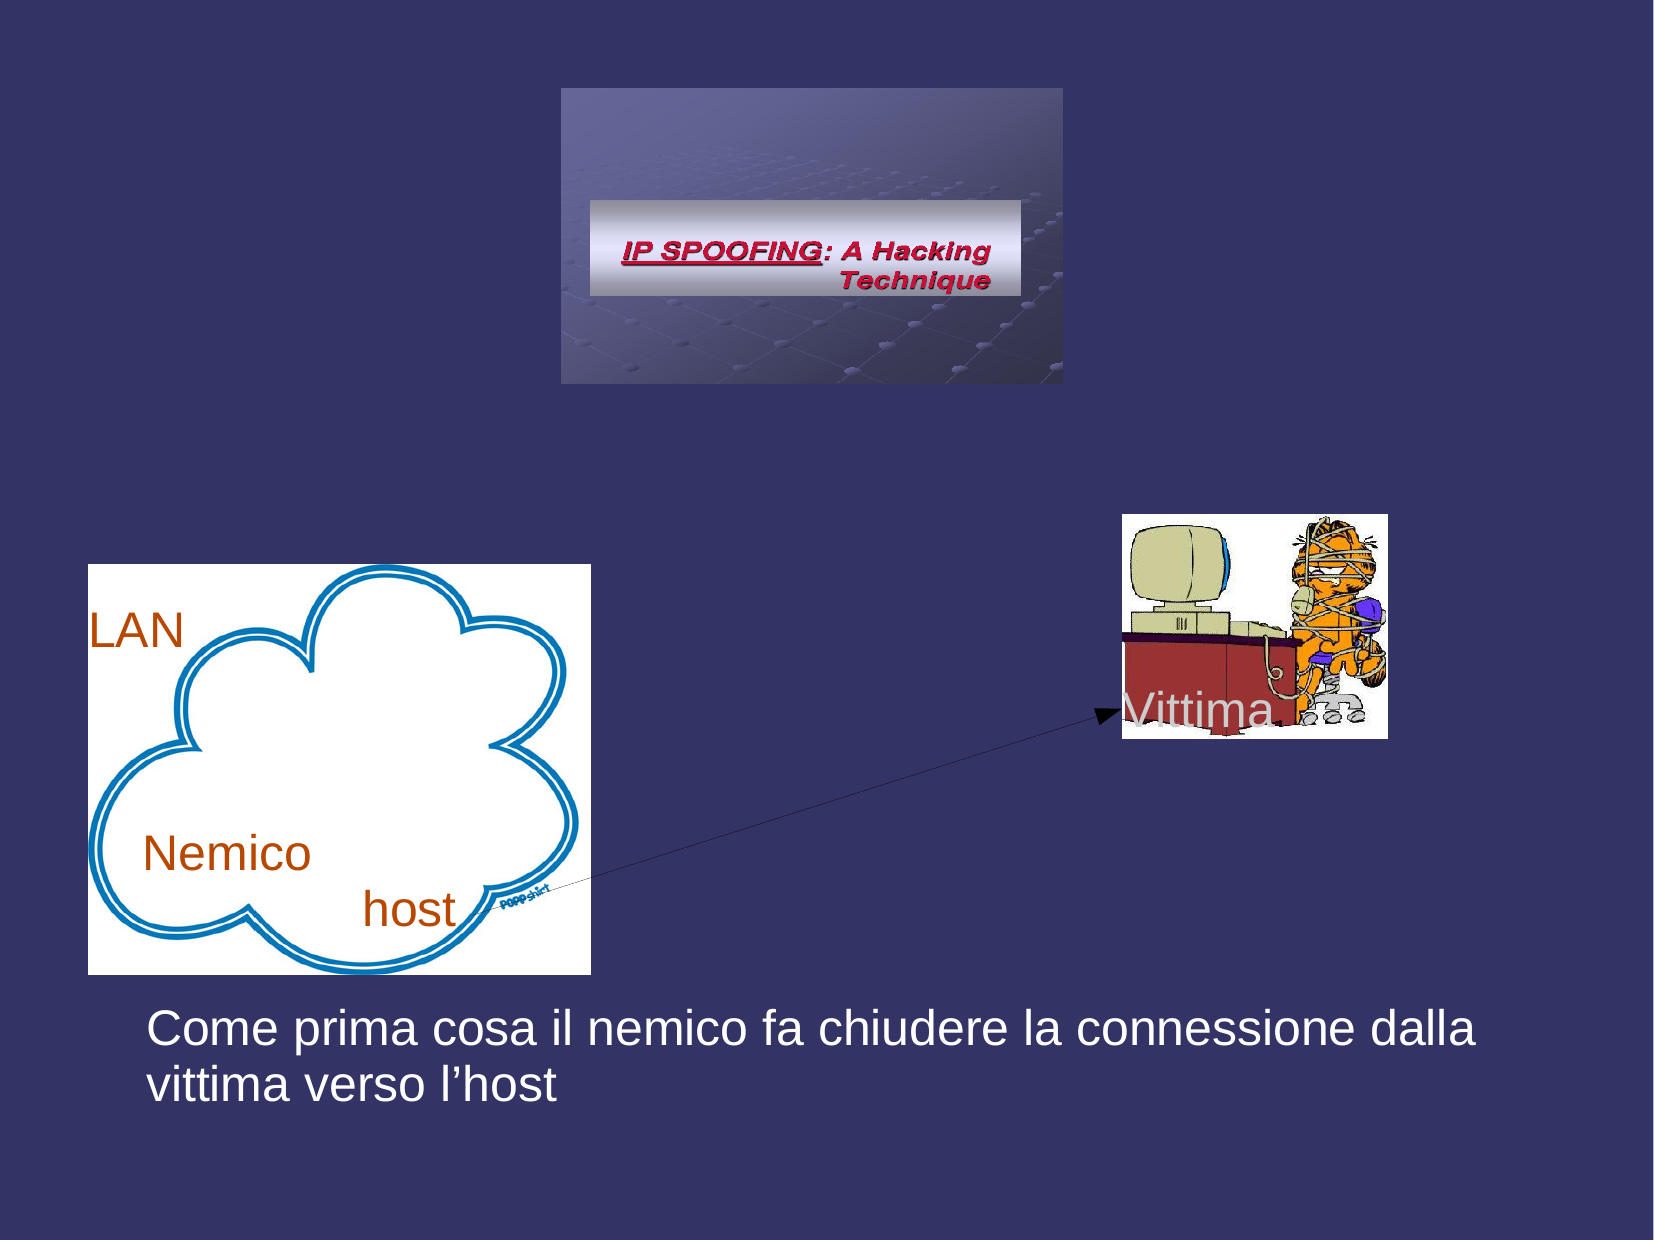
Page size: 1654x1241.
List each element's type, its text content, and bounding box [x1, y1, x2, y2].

picture [88, 564, 591, 975]
picture [561, 88, 1063, 384]
picture [1122, 514, 1388, 739]
text_box Come prima cosa il nemico fa chiudere la connessione dalla vittima verso l’host [145, 944, 1477, 1113]
